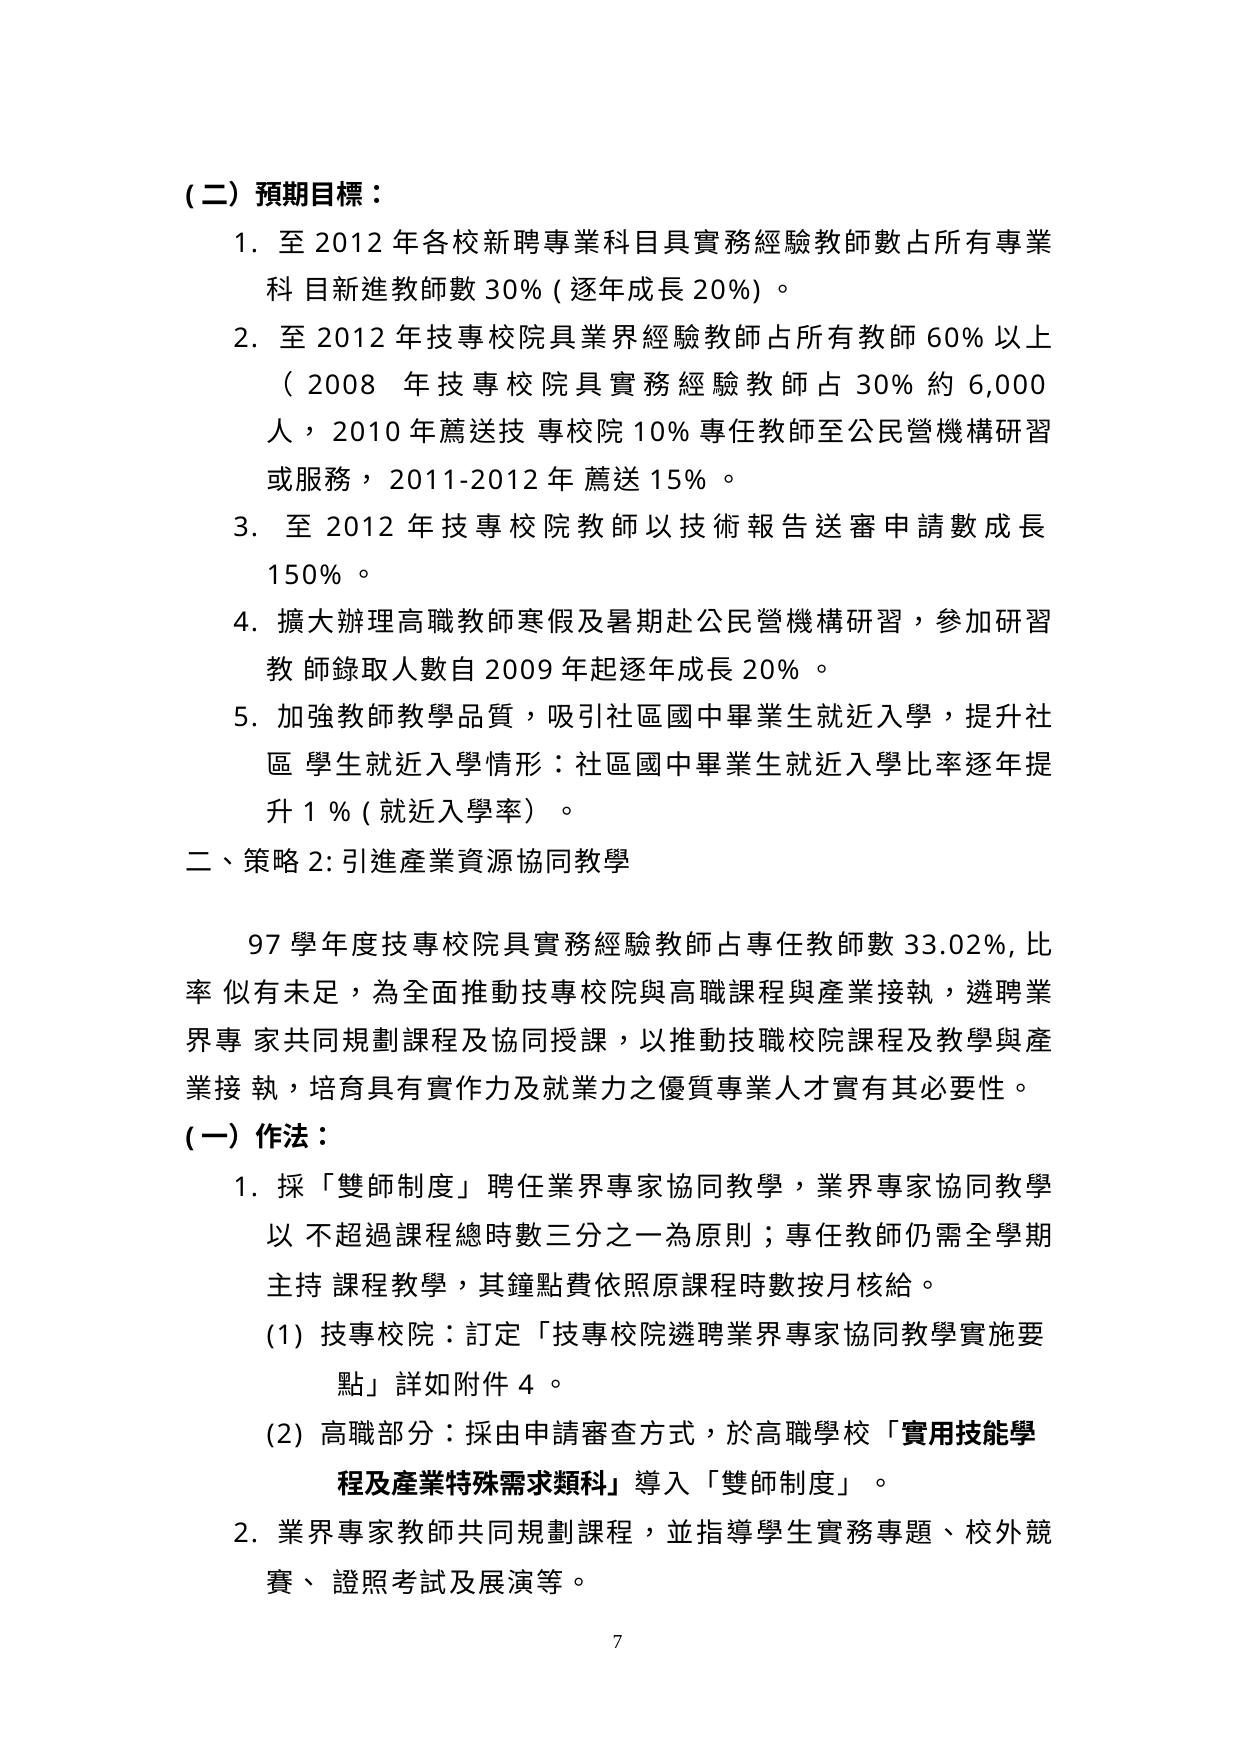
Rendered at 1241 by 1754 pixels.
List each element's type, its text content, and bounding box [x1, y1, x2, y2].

text_box (二）預期目標： 1. 至2012年各校新聘專業科目具實務經驗教師數占所有專業科 目新進教師數30% (逐年成長20%)。 2. 至2012年技專校院具業界經驗教師占所有教師60%以上（2008 年技專校院具實務經驗教師占30%約6,000人，2010年薦送技 專校院10%專任教師至公民營機構研習或服務，2011-2012年 薦送15%。 3. 至2012年技專校院教師以技術報告送審申請數成長150%。 4. 擴大辦理高職教師寒假及暑期赴公民營機構研習，參加研習教 師錄取人數自2009年起逐年成長20%。 5. 加強教師教學品質，吸引社區國中畢業生就近入學，提升社區 學生就近入學情形：社區國中畢業生就近入學比率逐年提升1 % (就近入學率）。 二、策略2:引進產業資源協同教學 97學年度技專校院具實務經驗教師占專任教師數33.02%,比率 似有未足，為全面推動技專校院與高職課程與產業接執，遴聘業界專 家共同規劃課程及協同授課，以推動技職校院課程及教學與產業接 執，培育具有實作力及就業力之優質專業人才實有其必要性。 (一）作法： 1. 採「雙師制度」聘任業界專家協同教學，業界專家協同教學以 不超過課程總時數三分之一為原則；專任教師仍需全學期主持 課程教學，其鐘點費依照原課程時數按月核給。 (1) 技專校院：訂定「技專校院遴聘業界專家協同教學實施要 點」詳如附件4。 (2) 高職部分：採由申請審查方式，於高職學校「實用技能學 程及產業特殊需求類科」導入「雙師制度」。 2. 業界專家教師共同規劃課程，並指導學生實務專題、校外競賽、 證照考試及展演等。 [185, 162, 1054, 1567]
text_box 7 [613, 1629, 628, 1649]
